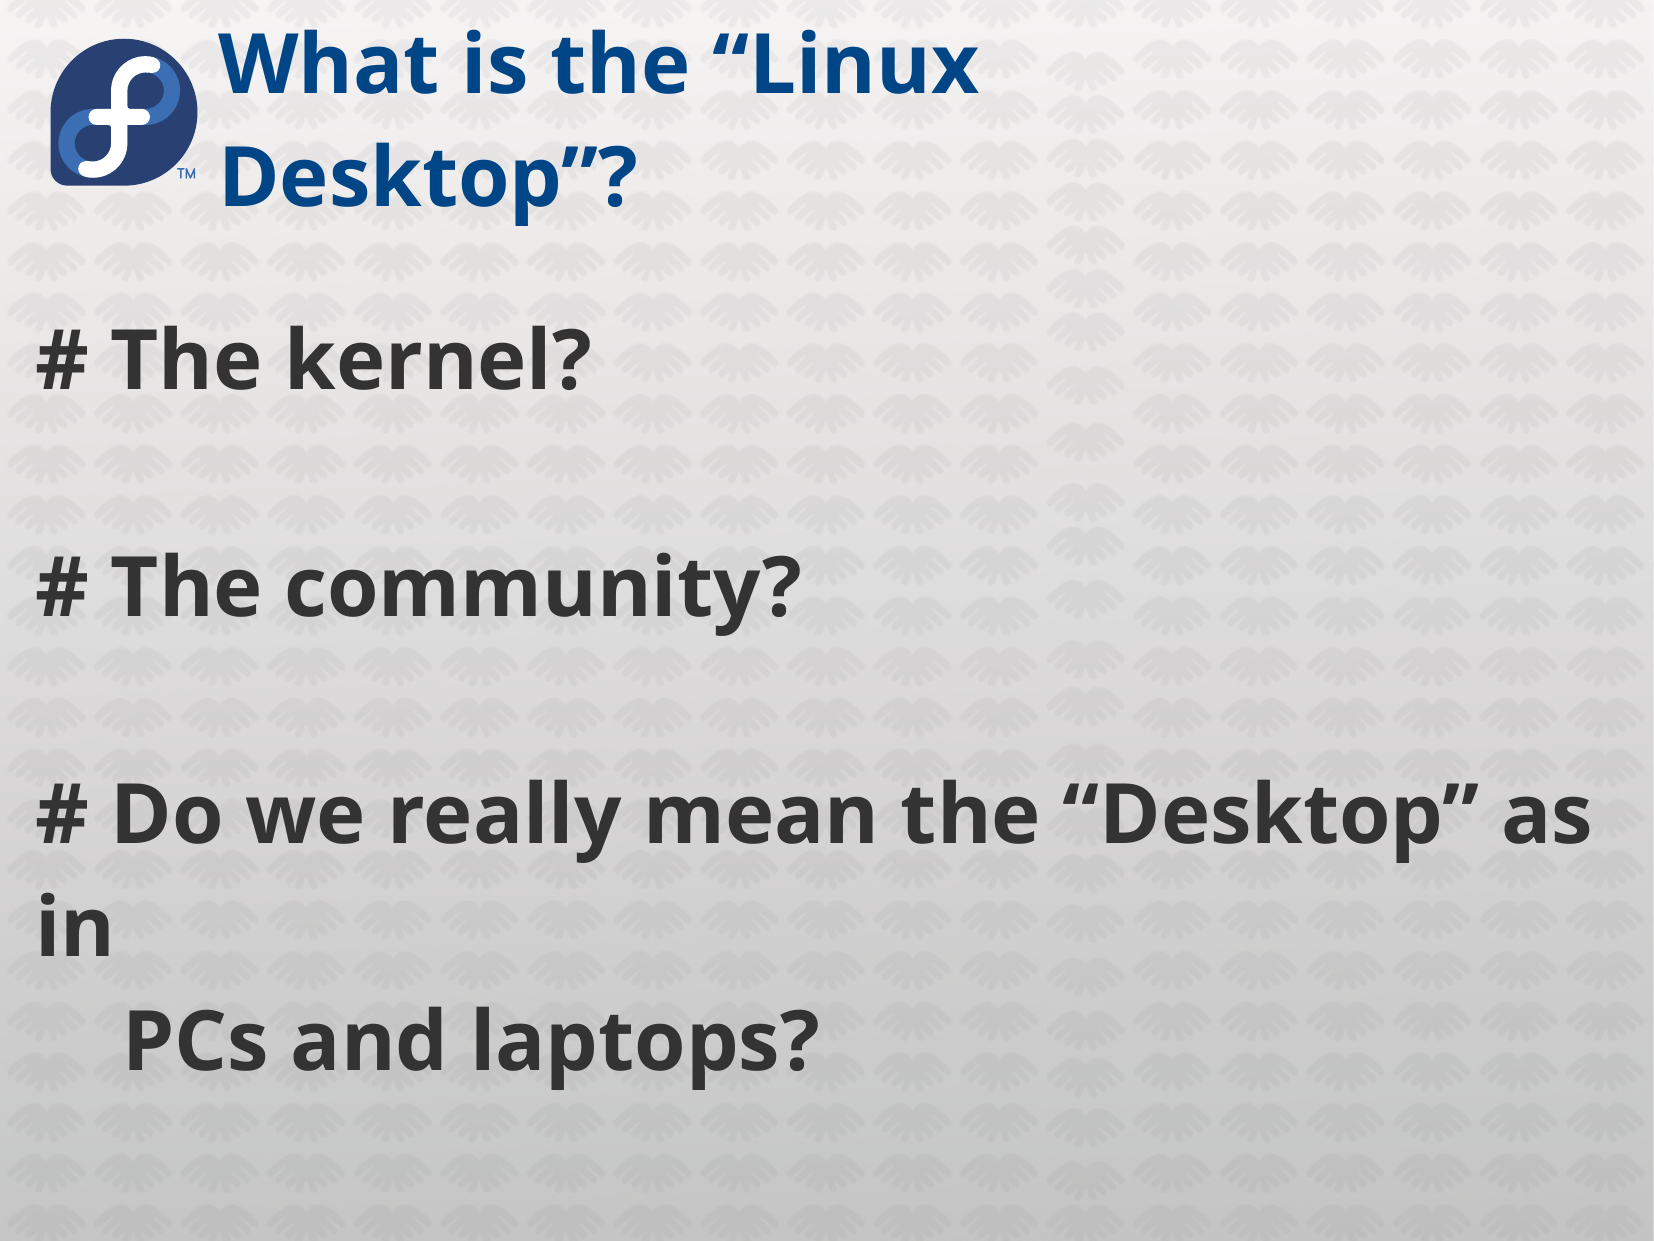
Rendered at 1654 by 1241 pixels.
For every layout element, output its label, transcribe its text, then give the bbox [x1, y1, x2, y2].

text_box # The kernel? # The community? # Do we really mean the “Desktop” as in PCs and laptops? [35, 237, 1619, 1158]
title What is the “Linux Desktop”? [272, 20, 1412, 215]
picture [0, 0, 1654, 1241]
